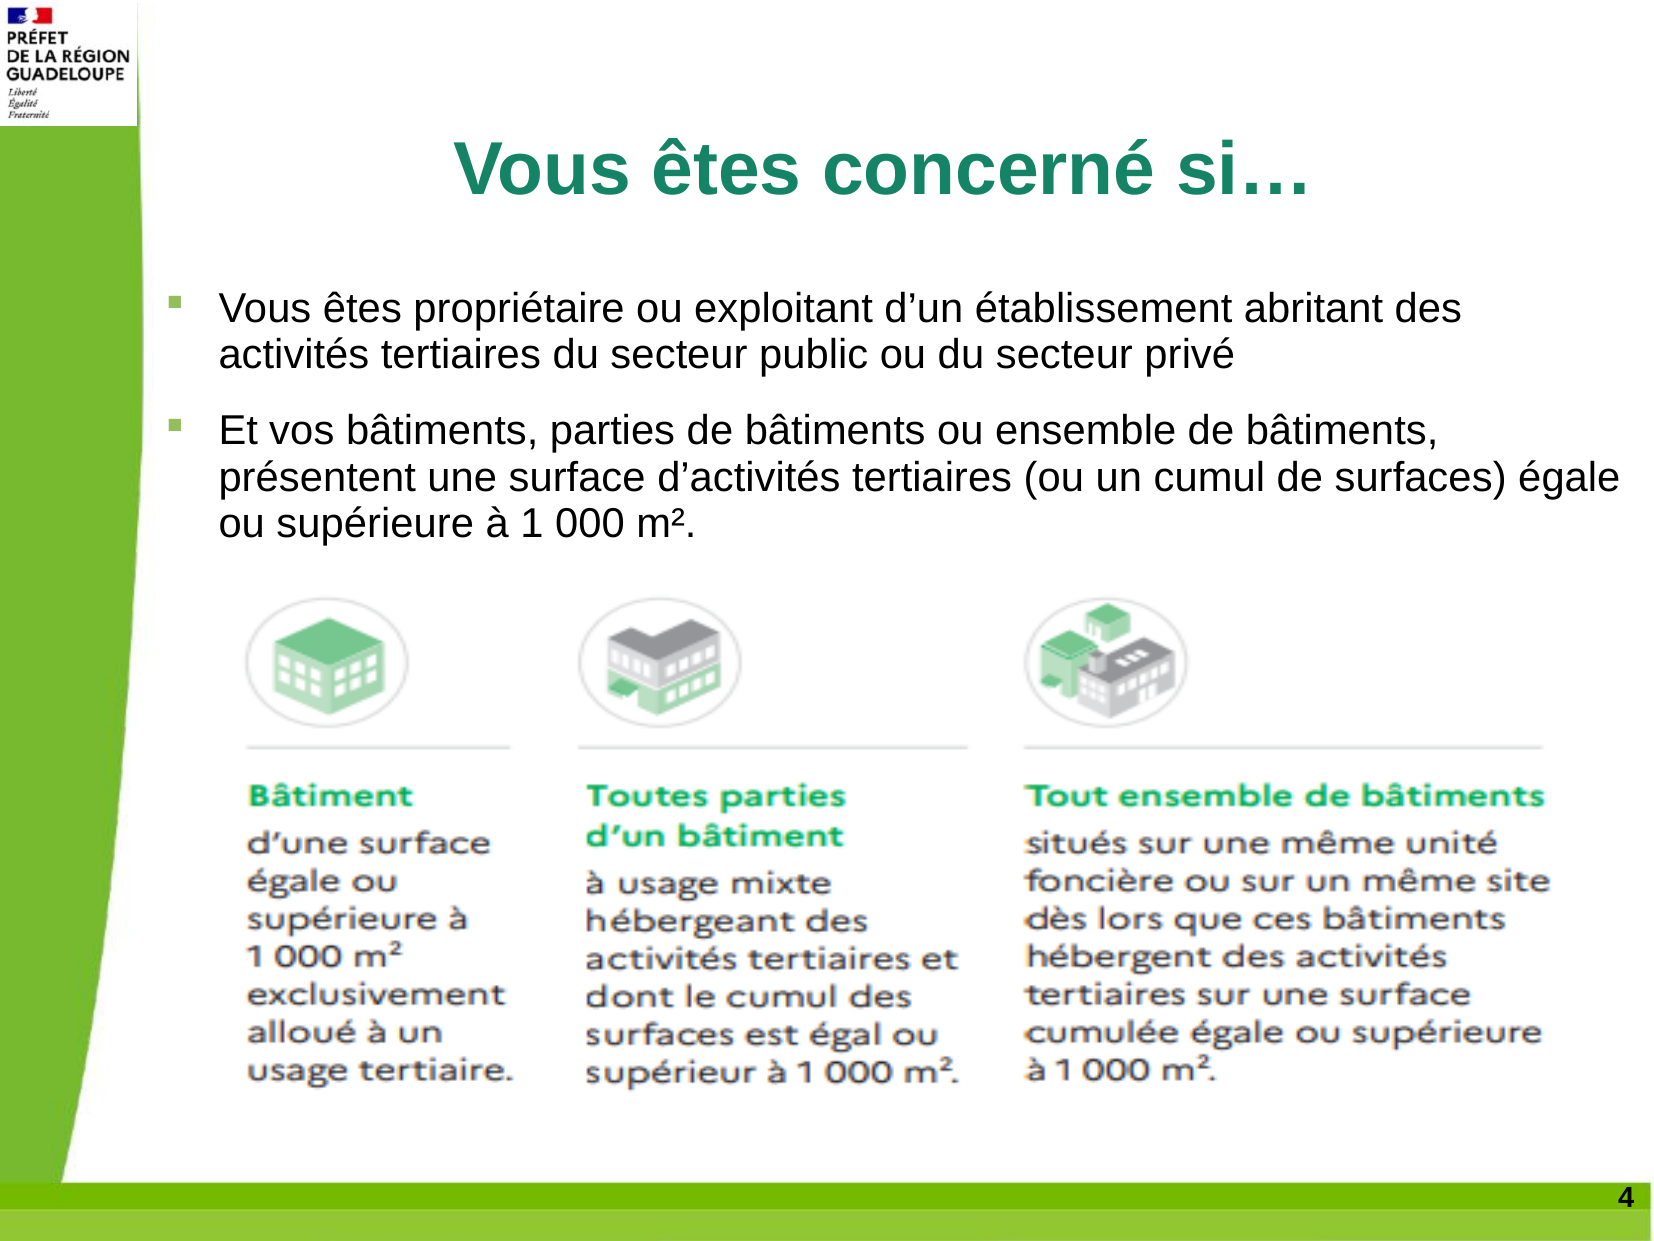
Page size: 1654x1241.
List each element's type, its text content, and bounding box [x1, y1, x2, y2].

picture [0, 0, 1654, 1241]
title Vous êtes concerné si… [147, 59, 1620, 278]
list Vous êtes propriétaire ou exploitant d’un établissement abritant des activités tertiaires du secteur public ou du secteur privé Et vos bâtiments, parties de bâtiments ou ensemble de bâtiments, présentent une surface d’activités tertiaires (ou un cumul de surfaces) égale ou supérieure à 1 000 m². [147, 284, 1625, 1004]
